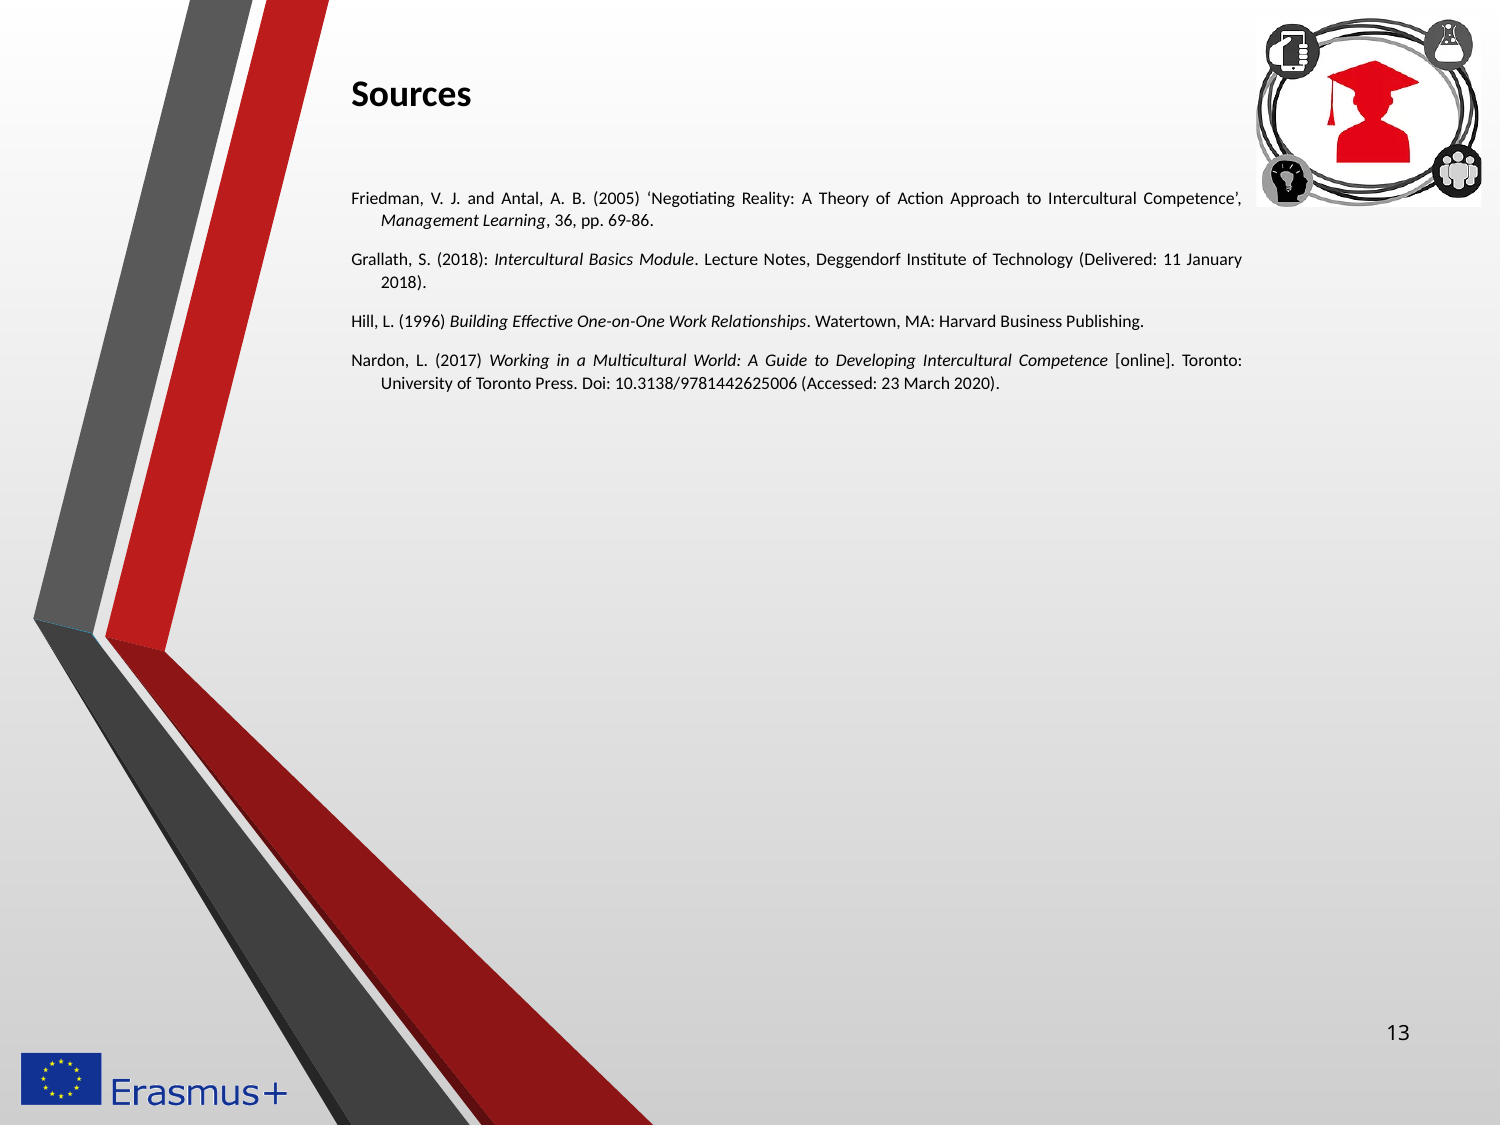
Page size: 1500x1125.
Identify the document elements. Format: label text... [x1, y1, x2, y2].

text_box Friedman, V. J. and Antal, A. B. (2005) ‘Negotiating Reality: A Theory of Action Approach to Intercultural Competence’, Management Learning, 36, pp. 69-86. Grallath, S. (2018): Intercultural Basics Module. Lecture Notes, Deggendorf Institute of Technology (Delivered: 11 January 2018). Hill, L. (1996) Building Effective One-on-One Work Relationships. Watertown, MA: Harvard Business Publishing. Nardon, L. (2017) Working in a Multicultural World: A Guide to Developing Intercultural Competence [online]. Toronto: University of Toronto Press. Doi: 10.3138/9781442625006 (Accessed: 23 March 2020). [336, 177, 1258, 401]
slide_number <numer> [1357, 1003, 1425, 1064]
text_box Sources [336, 61, 975, 122]
chart [1258, 19, 1483, 209]
picture [1256, 18, 1482, 207]
picture [5, 1037, 302, 1120]
